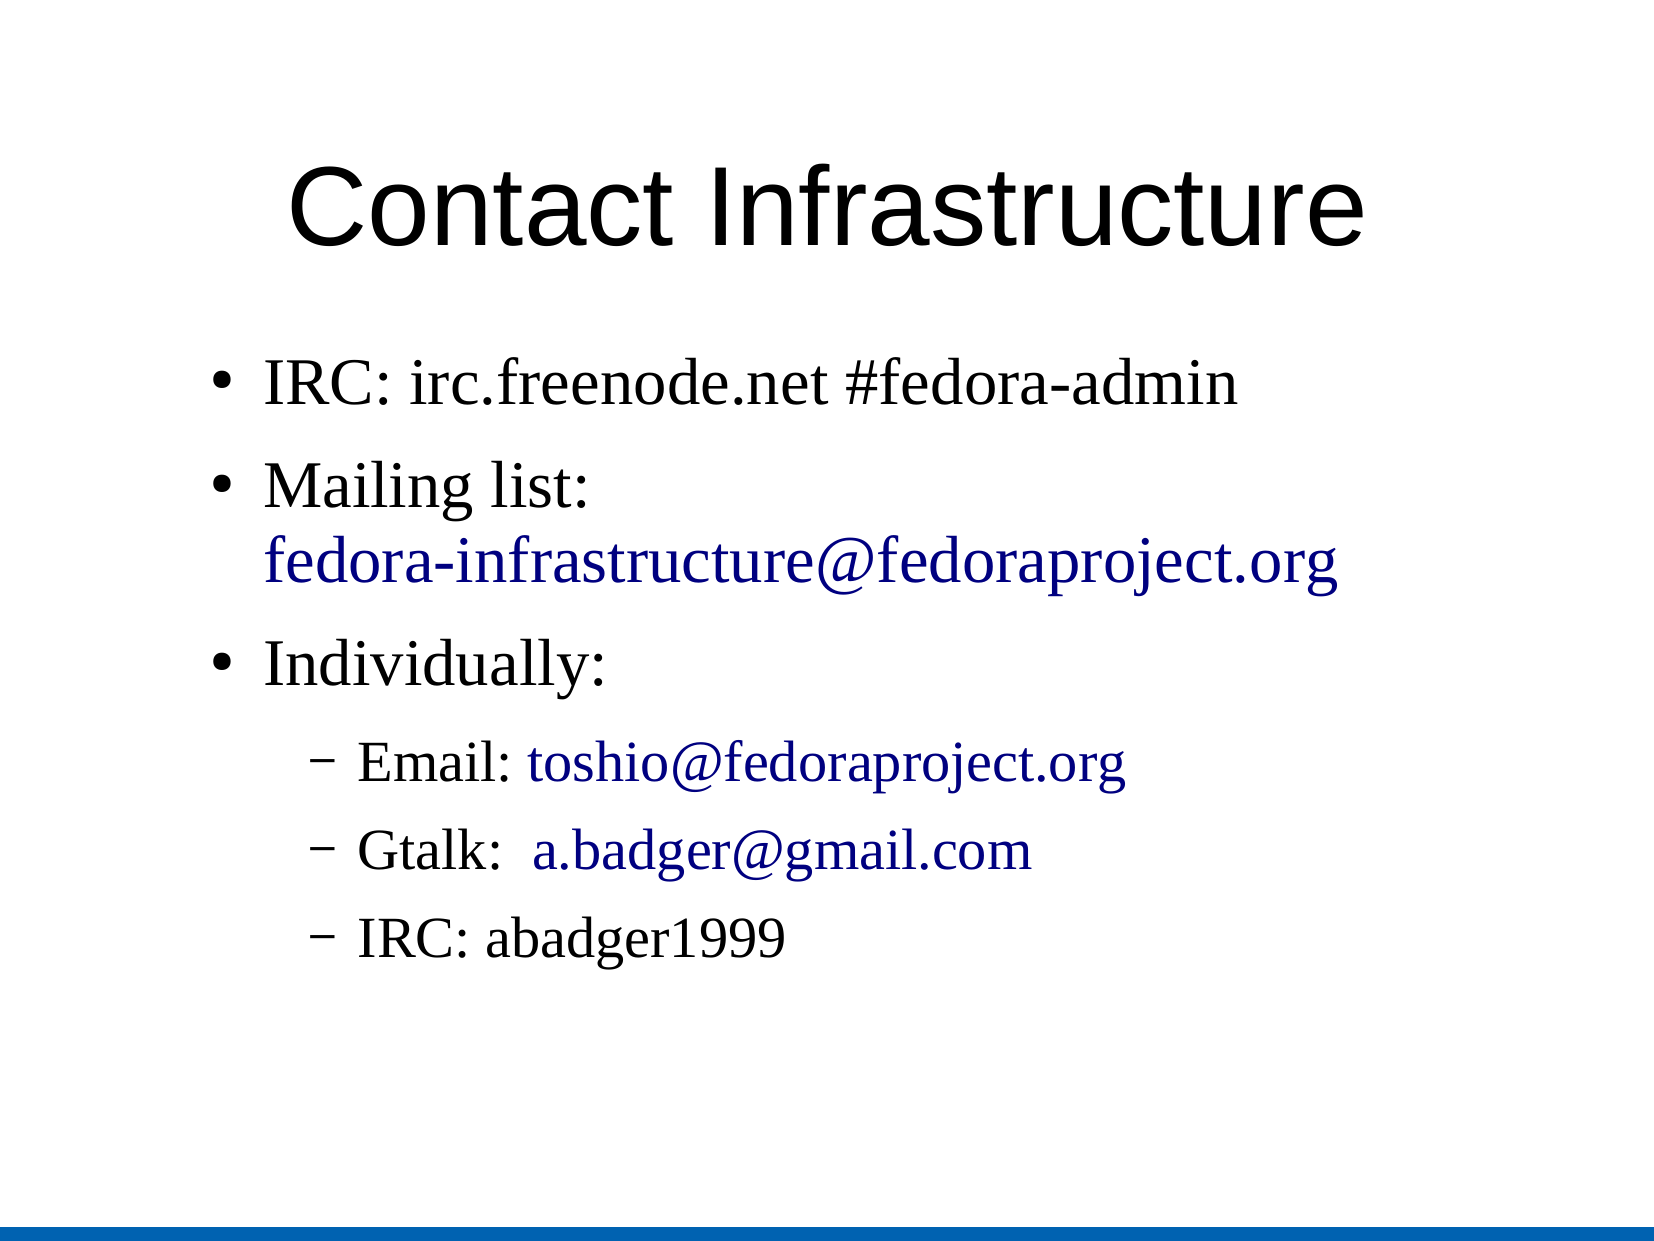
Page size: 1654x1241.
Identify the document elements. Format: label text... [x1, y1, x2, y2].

title Contact Infrastructure [121, 102, 1533, 311]
list IRC: irc.freenode.net #fedora-admin Mailing list: fedora-infrastructure@fedoraproject.org Individually: Email: toshio@fedoraproject.org Gtalk: a.badger@gmail.com IRC: abadger1999 [121, 344, 1533, 1112]
